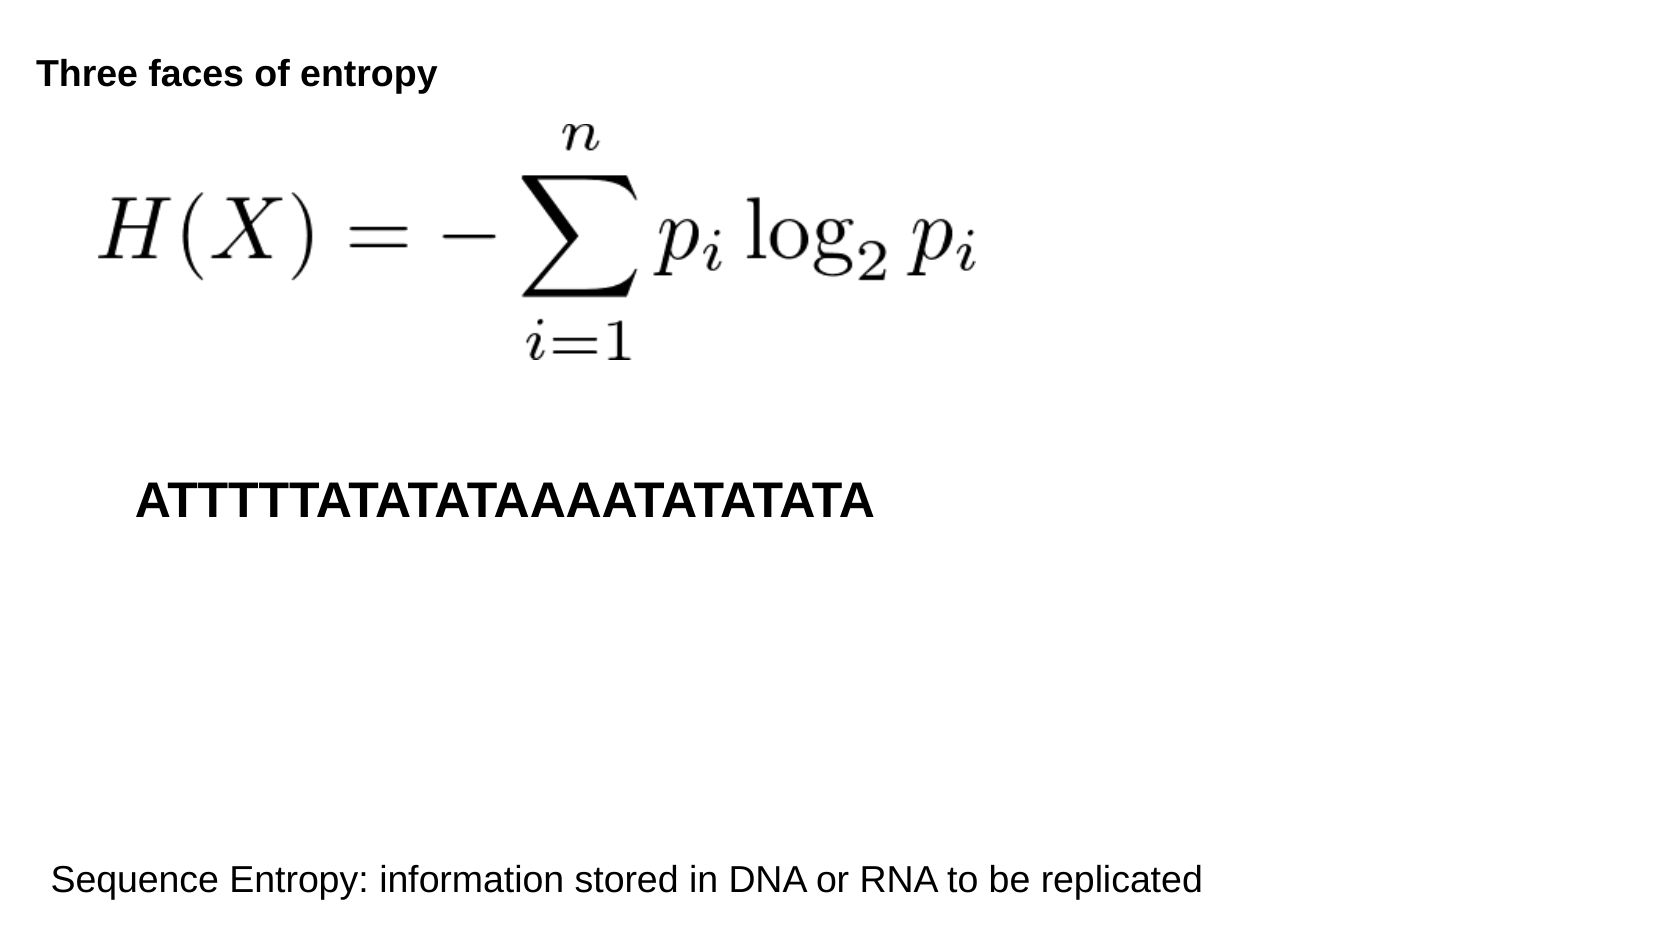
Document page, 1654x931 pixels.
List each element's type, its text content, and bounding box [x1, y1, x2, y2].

text_box ATTTTTATATATAAAATATATATA [120, 465, 946, 556]
text_box Three faces of entropy [21, 45, 532, 103]
text_box Sequence Entropy: information stored in DNA or RNA to be replicated [35, 851, 1591, 909]
picture [98, 124, 976, 361]
